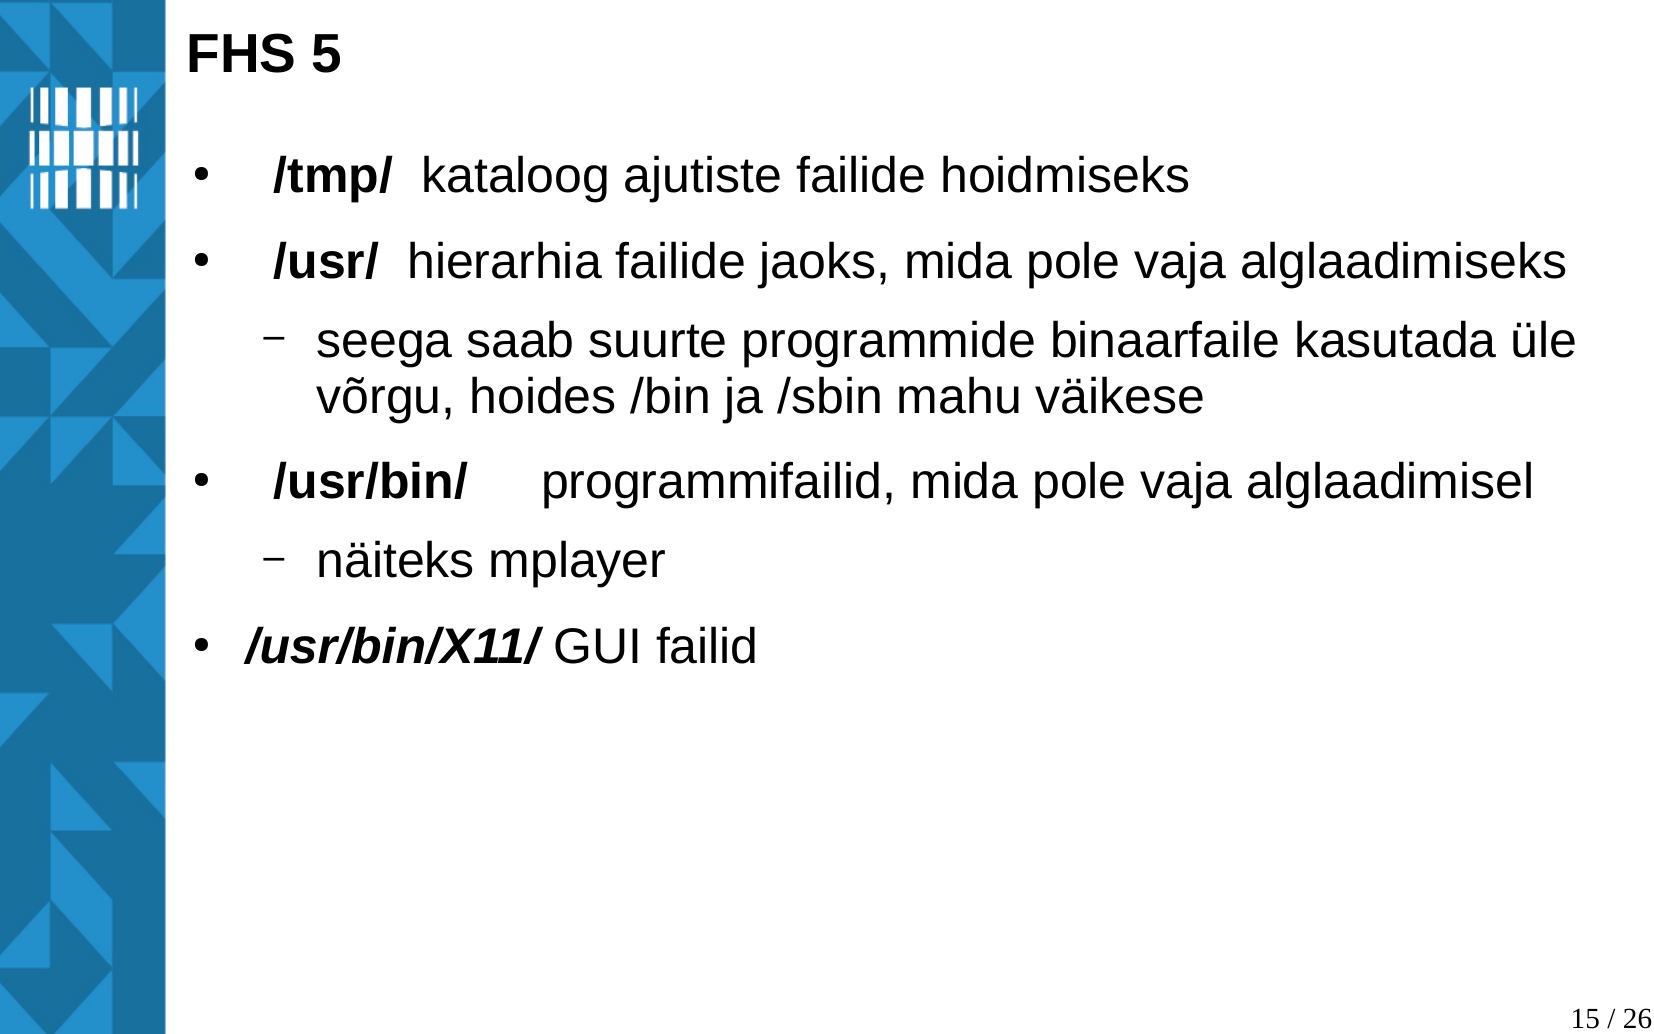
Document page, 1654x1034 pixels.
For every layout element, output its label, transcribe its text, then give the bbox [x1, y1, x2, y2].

list /tmp/ kataloog ajutiste failide hoidmiseks /usr/ hierarhia failide jaoks, mida pole vaja alglaadimiseks seega saab suurte programmide binaarfaile kasutada üle võrgu, hoides /bin ja /sbin mahu väikese /usr/bin/ programmifailid, mida pole vaja alglaadimisel näiteks mplayer /usr/bin/X11/ GUI failid [174, 147, 1630, 841]
title FHS 5 [186, 1, 1589, 105]
